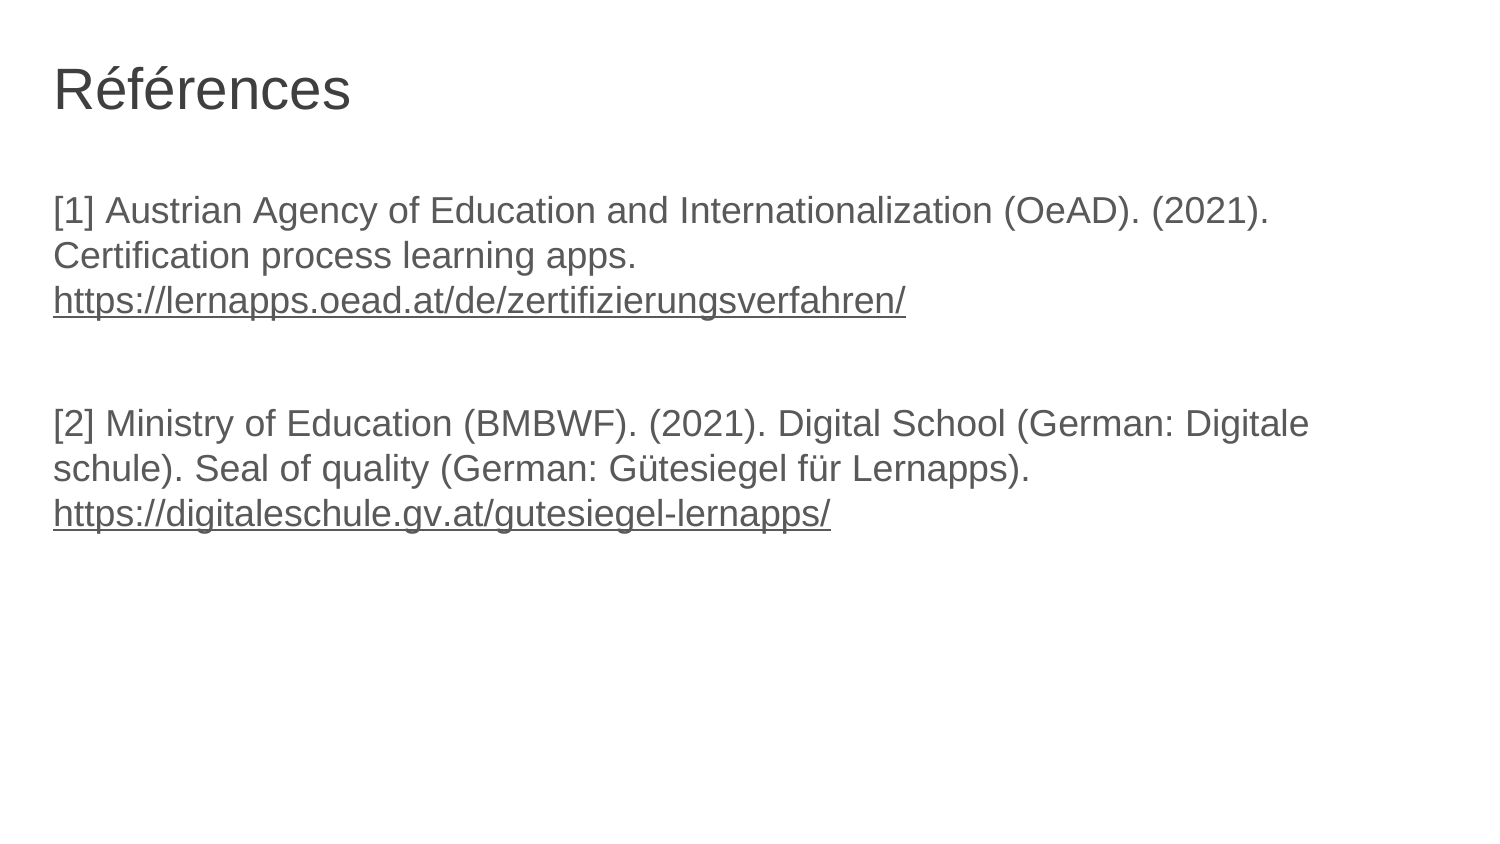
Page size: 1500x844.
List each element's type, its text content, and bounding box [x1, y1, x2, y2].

list [1] Austrian Agency of Education and Internationalization (OeAD). (2021). Certification process learning apps. https://lernapps.oead.at/de/zertifizierungsverfahren/ [2] Ministry of Education (BMBWF). (2021). Digital School (German: Digitale schule). Seal of quality (German: Gütesiegel für Lernapps). https://digitaleschule.gv.at/gutesiegel-lernapps/ [53, 186, 1447, 762]
title Références [53, 59, 1447, 113]
